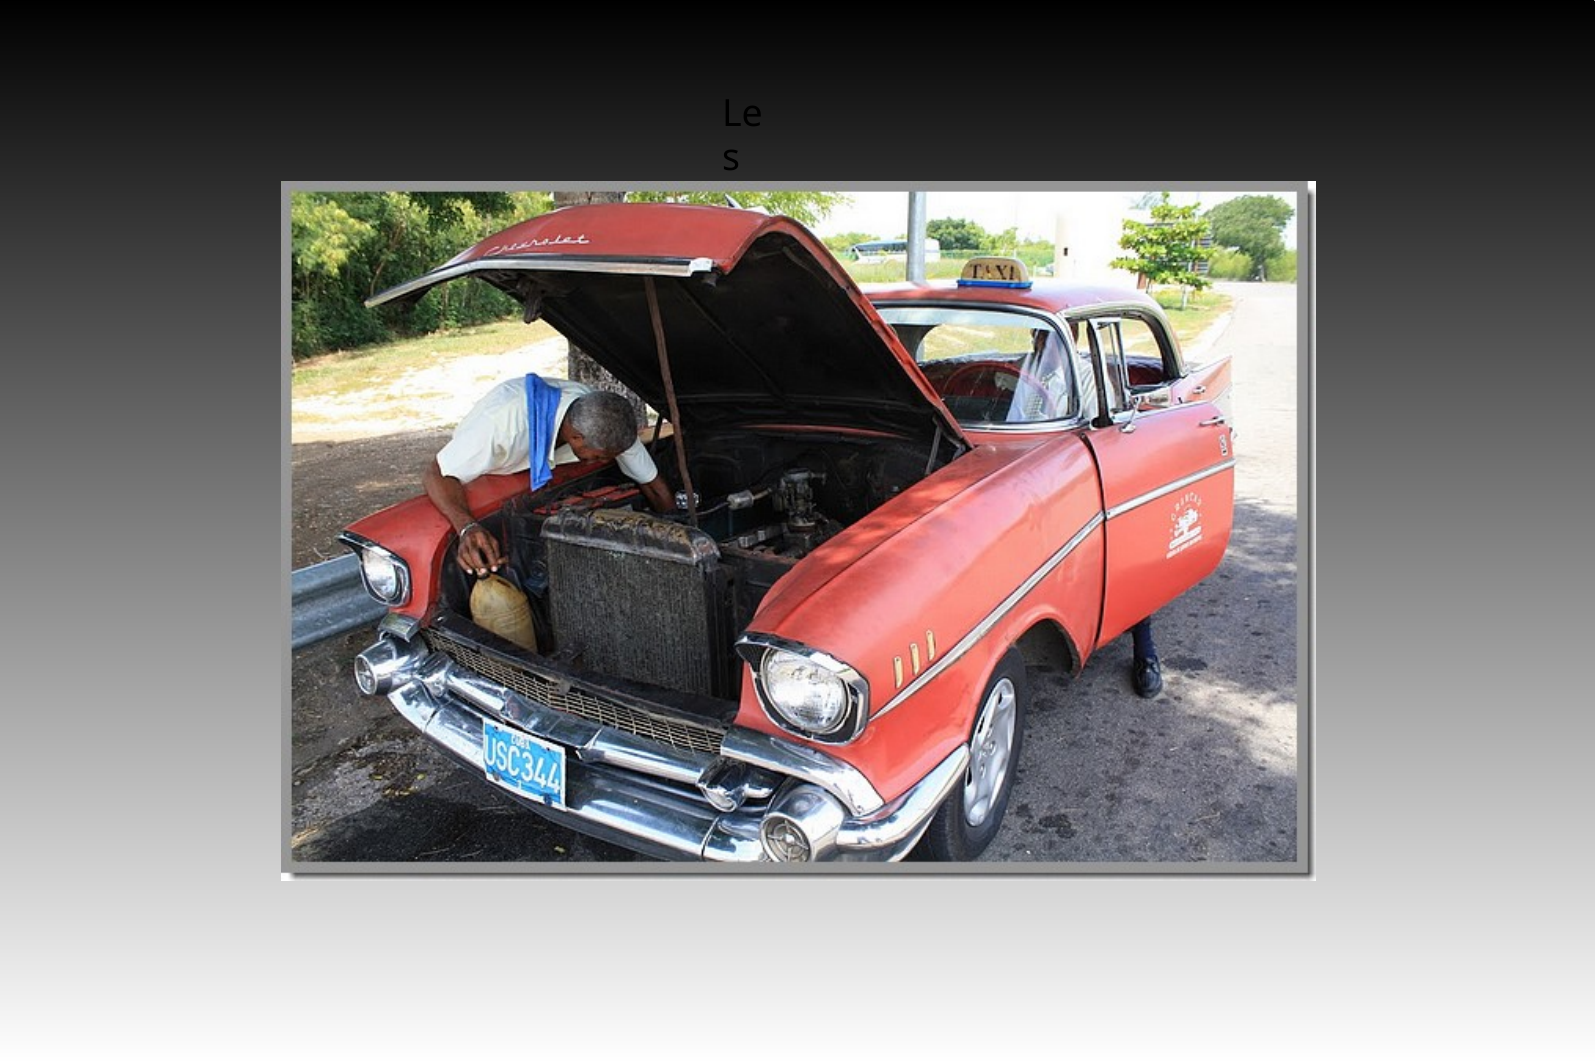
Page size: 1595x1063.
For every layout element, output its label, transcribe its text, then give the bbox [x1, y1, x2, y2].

picture [281, 181, 1316, 881]
text_box Les [707, 83, 792, 142]
